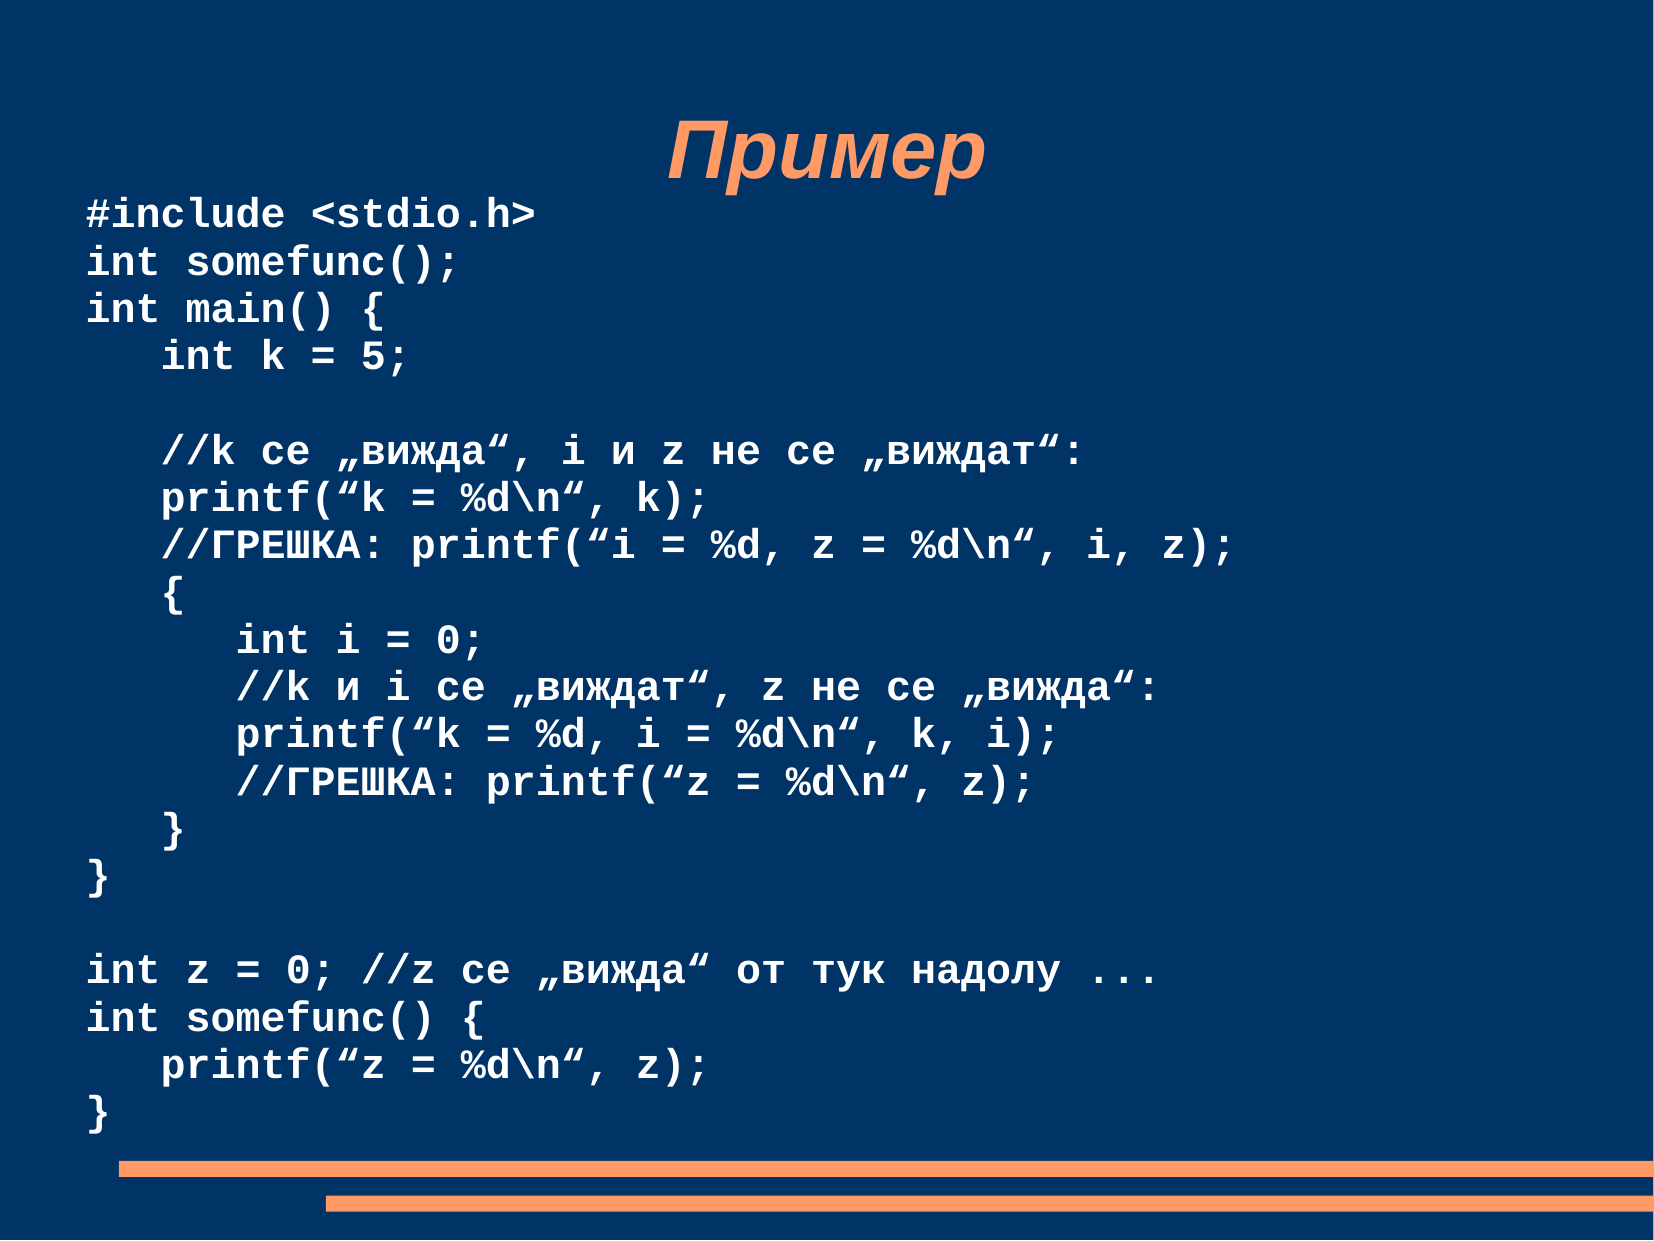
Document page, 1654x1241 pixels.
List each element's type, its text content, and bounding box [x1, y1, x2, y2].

text_box #include <stdio.h> int somefunc(); int main() { int k = 5; //k се „вижда“, i и z не се „виждат“: printf(“k = %d\n“, k); //ГРЕШКА: printf(“i = %d, z = %d\n“, i, z); { int i = 0; //k и i се „виждат“, z не се „вижда“: printf(“k = %d, i = %d\n“, k, i); //ГРЕШКА: printf(“z = %d\n“, z); } } int z = 0; //z се „вижда“ от тук надолу ... int somefunc() { printf(“z = %d\n“, z); } [70, 185, 1654, 1205]
title Пример [121, 46, 1534, 185]
